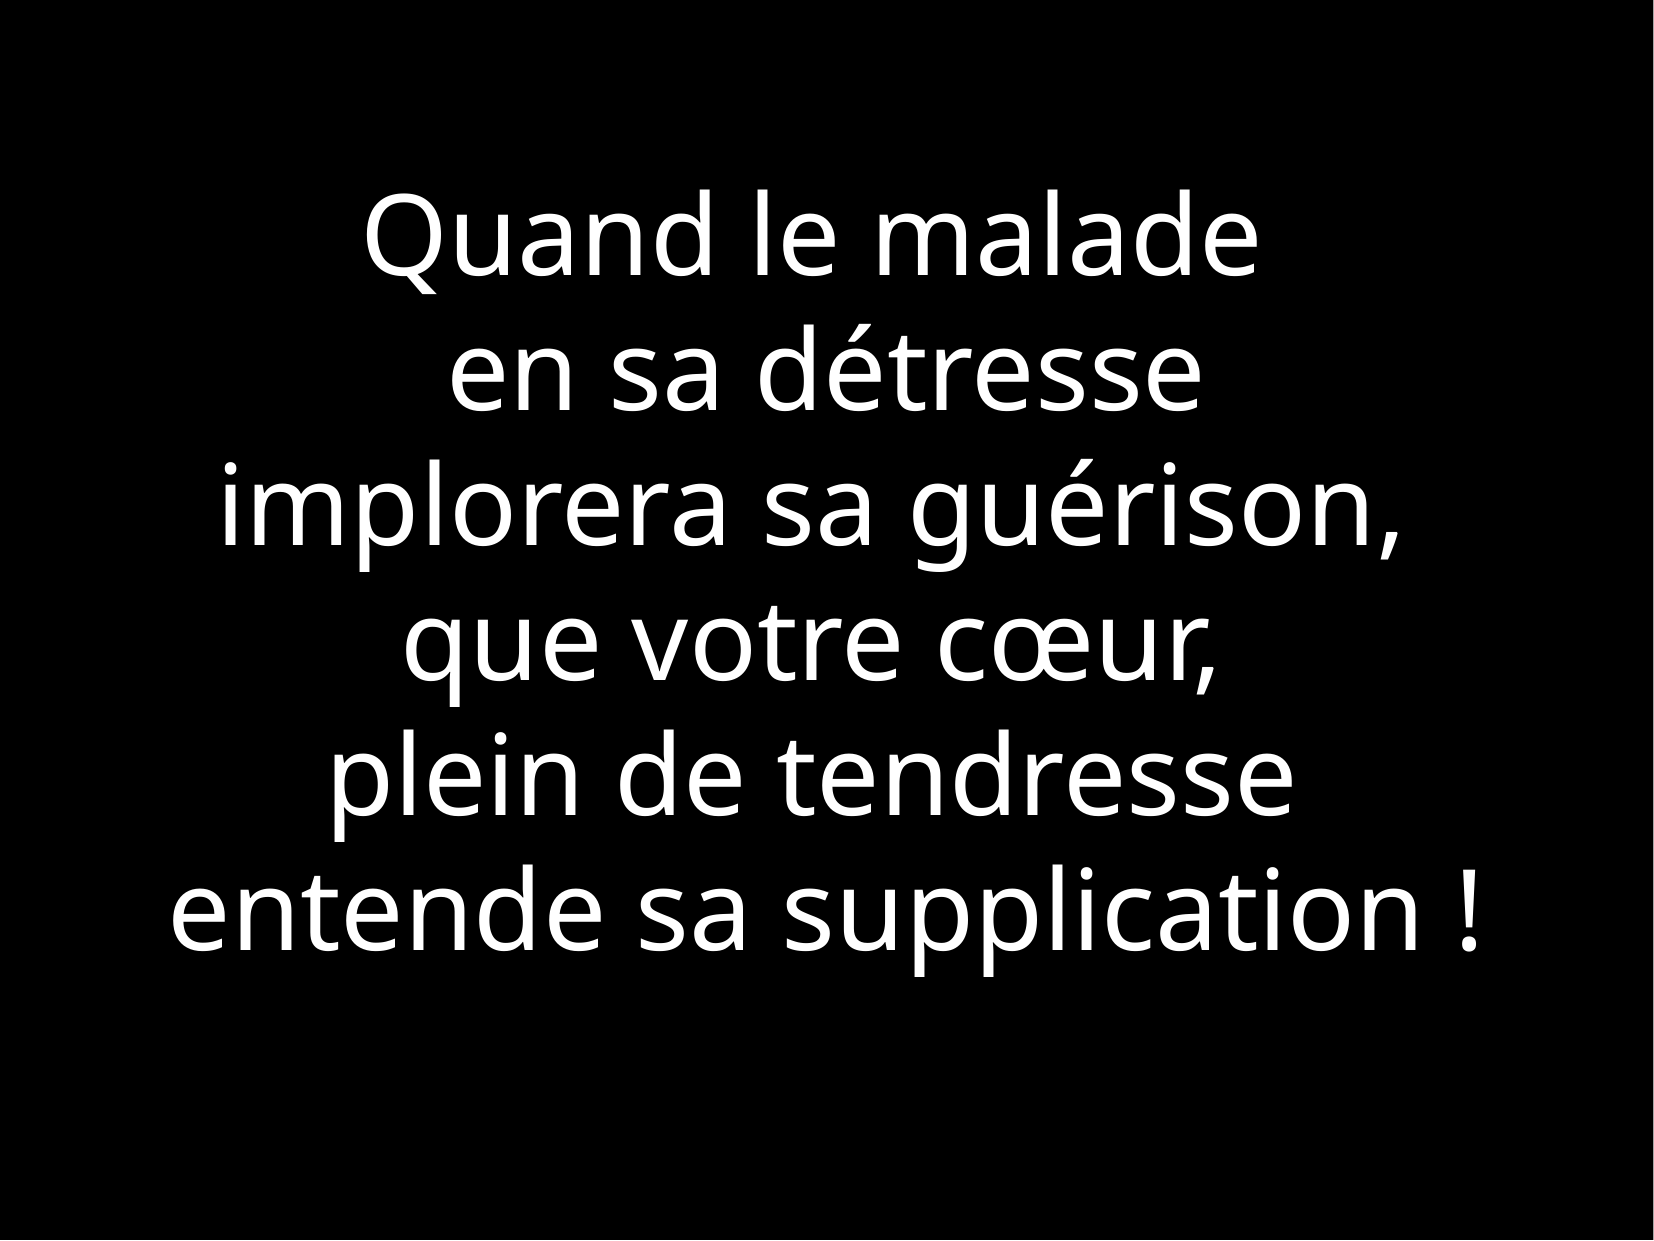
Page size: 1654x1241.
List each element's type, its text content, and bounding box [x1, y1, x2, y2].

text_box Quand le malade en sa détresse implorera sa guérison, que votre cœur, plein de tendresse entende sa supplication ! [0, 346, 1654, 925]
